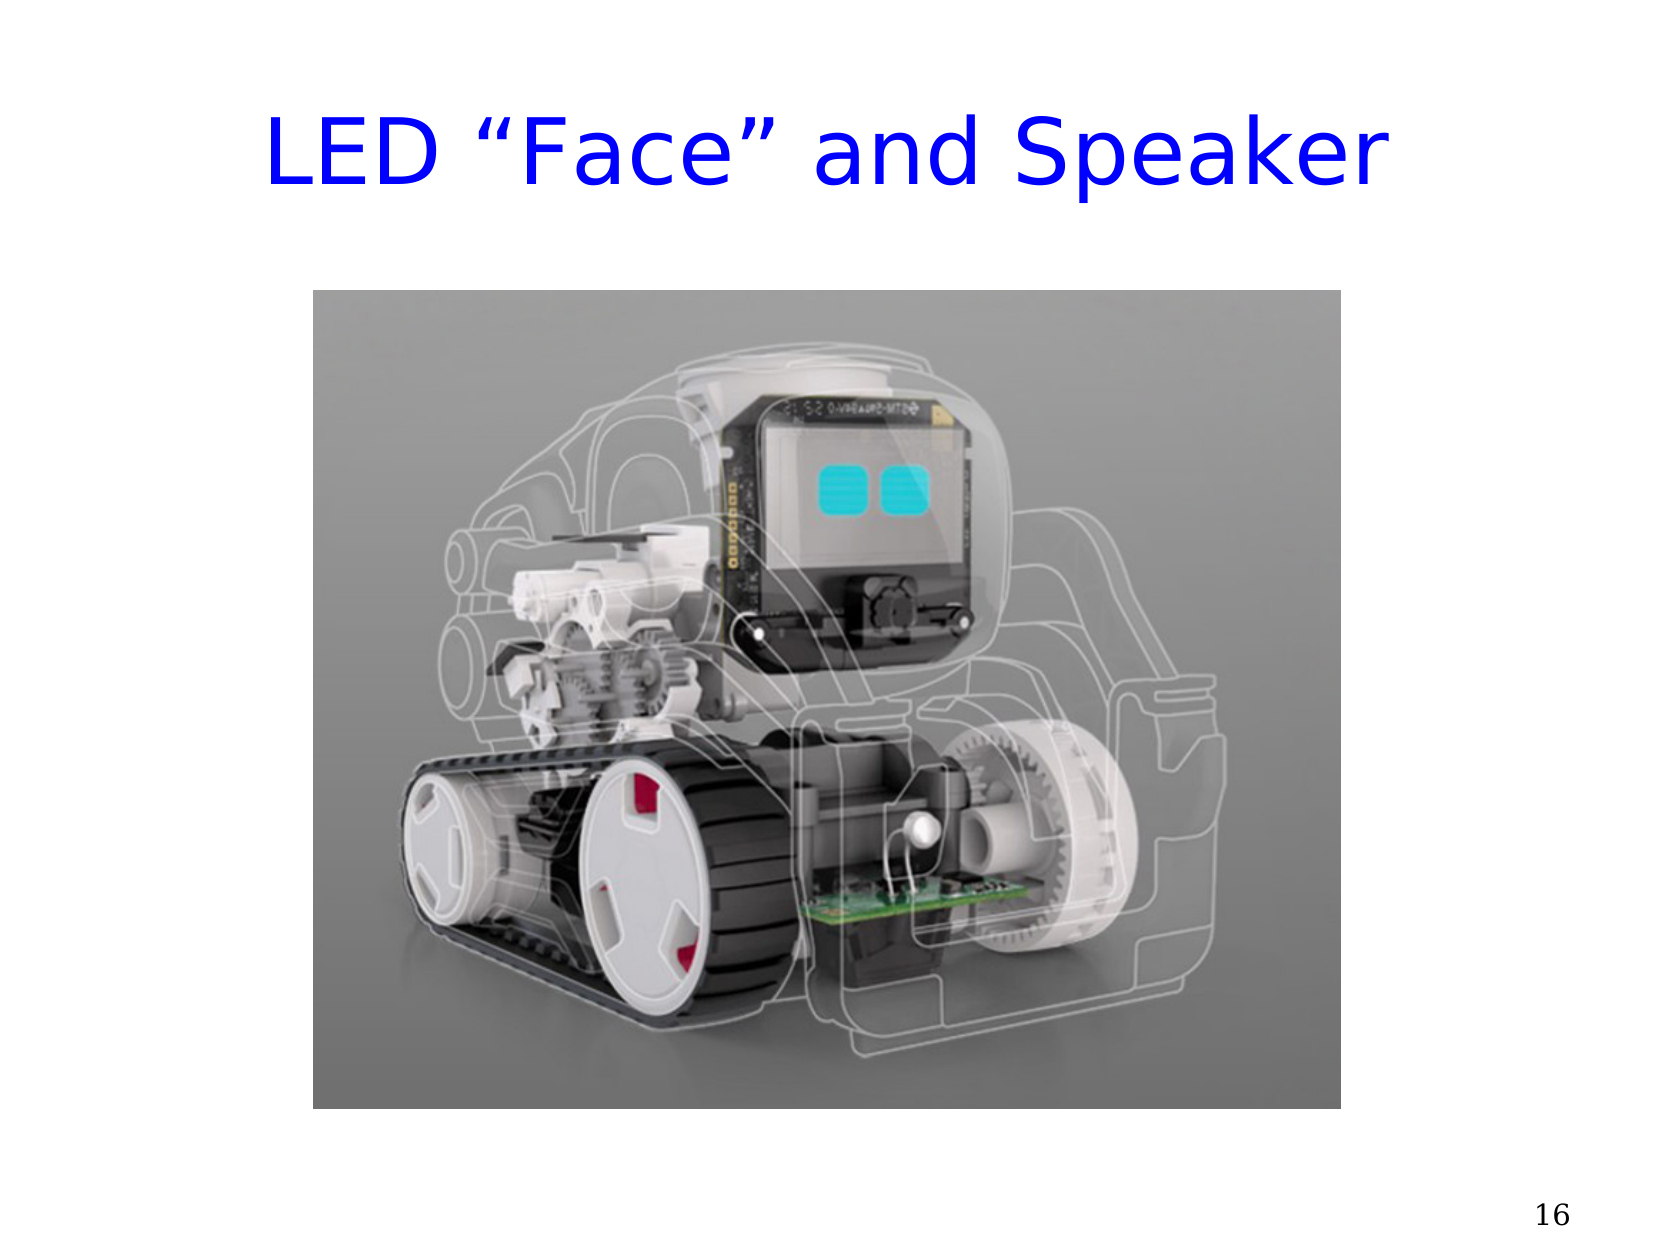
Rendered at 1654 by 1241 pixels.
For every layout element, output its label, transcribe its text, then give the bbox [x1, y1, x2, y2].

picture [313, 290, 1341, 1109]
title LED “Face” and Speaker [82, 49, 1571, 257]
